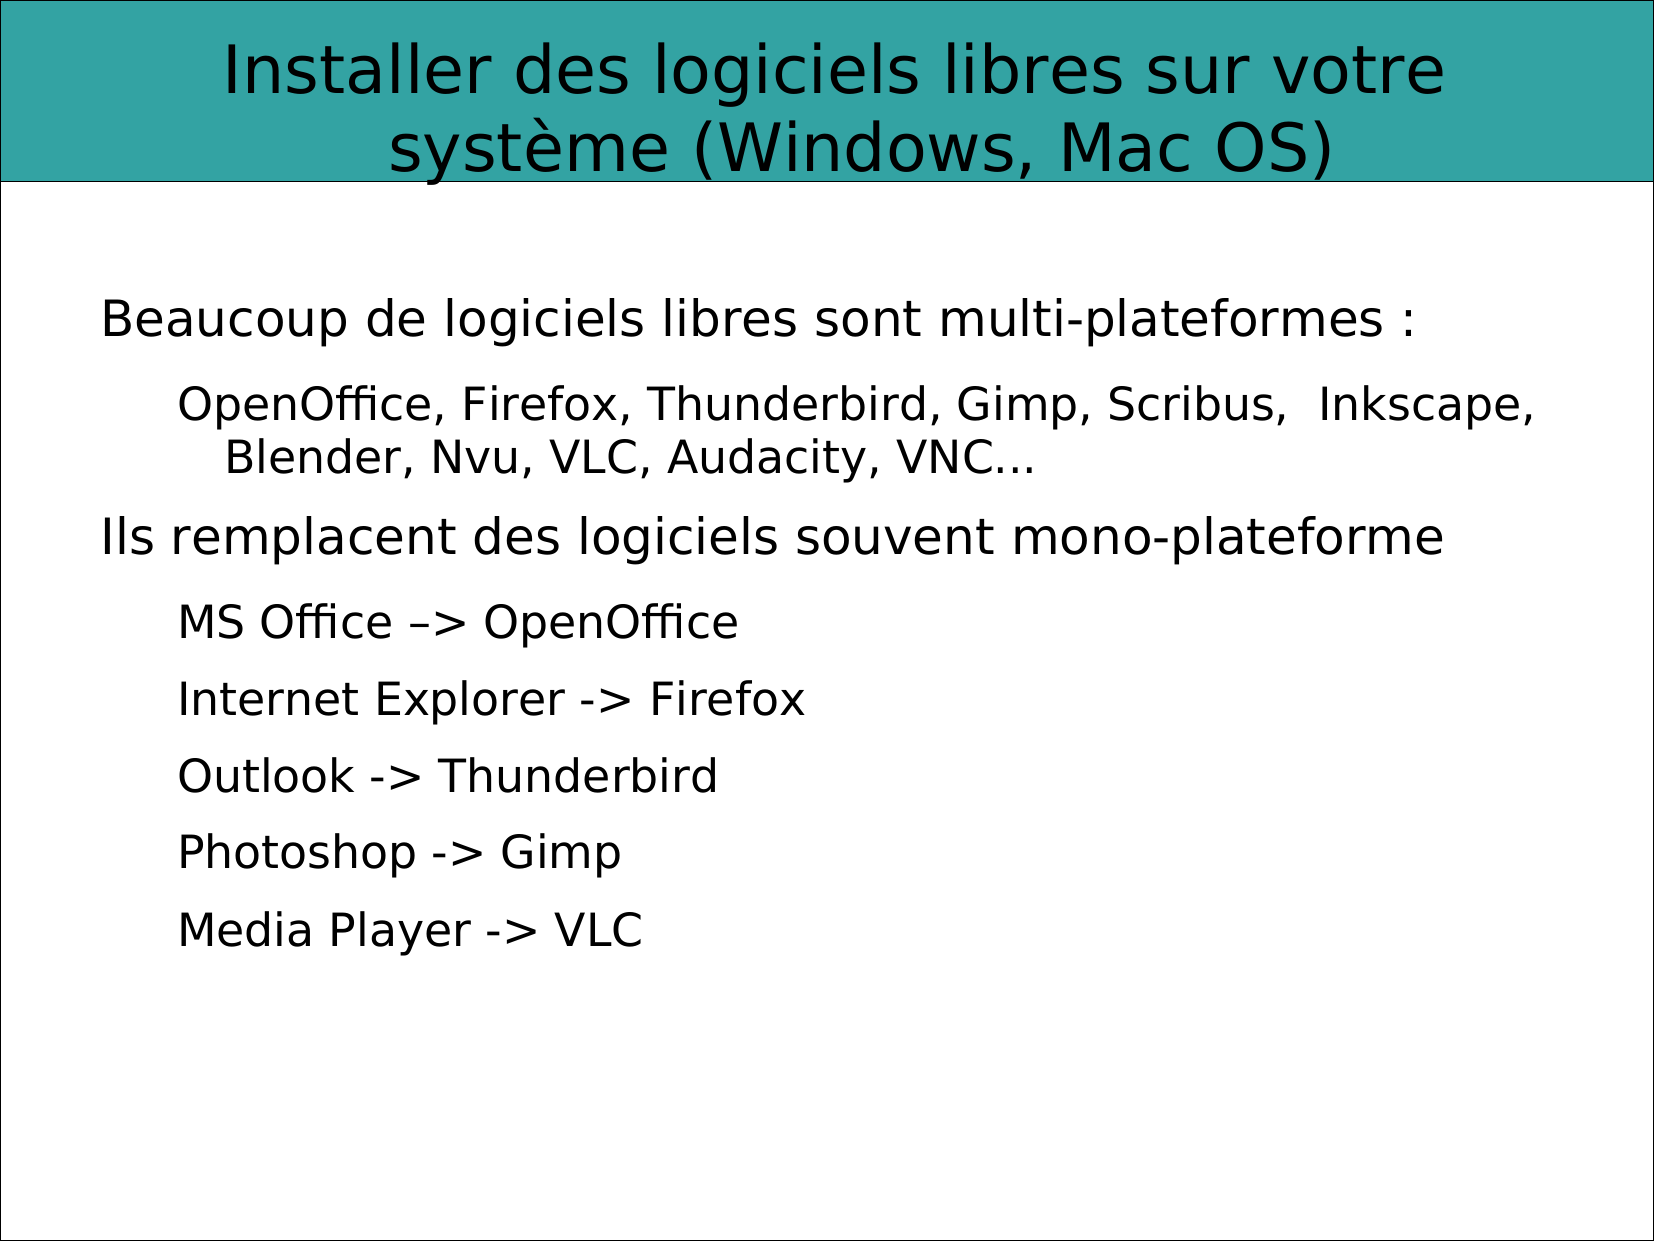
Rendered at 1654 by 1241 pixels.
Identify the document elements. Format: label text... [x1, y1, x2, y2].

title Installer des logiciels libres sur votre système (Windows, Mac OS) [82, 31, 1571, 188]
list Beaucoup de logiciels libres sont multi-plateformes : OpenOffice, Firefox, Thunderbird, Gimp, Scribus, Inkscape, Blender, Nvu, VLC, Audacity, VNC... Ils remplacent des logiciels souvent mono-plateforme MS Office –> OpenOffice Internet Explorer -> Firefox Outlook -> Thunderbird Photoshop -> Gimp Media Player -> VLC [82, 290, 1571, 1109]
